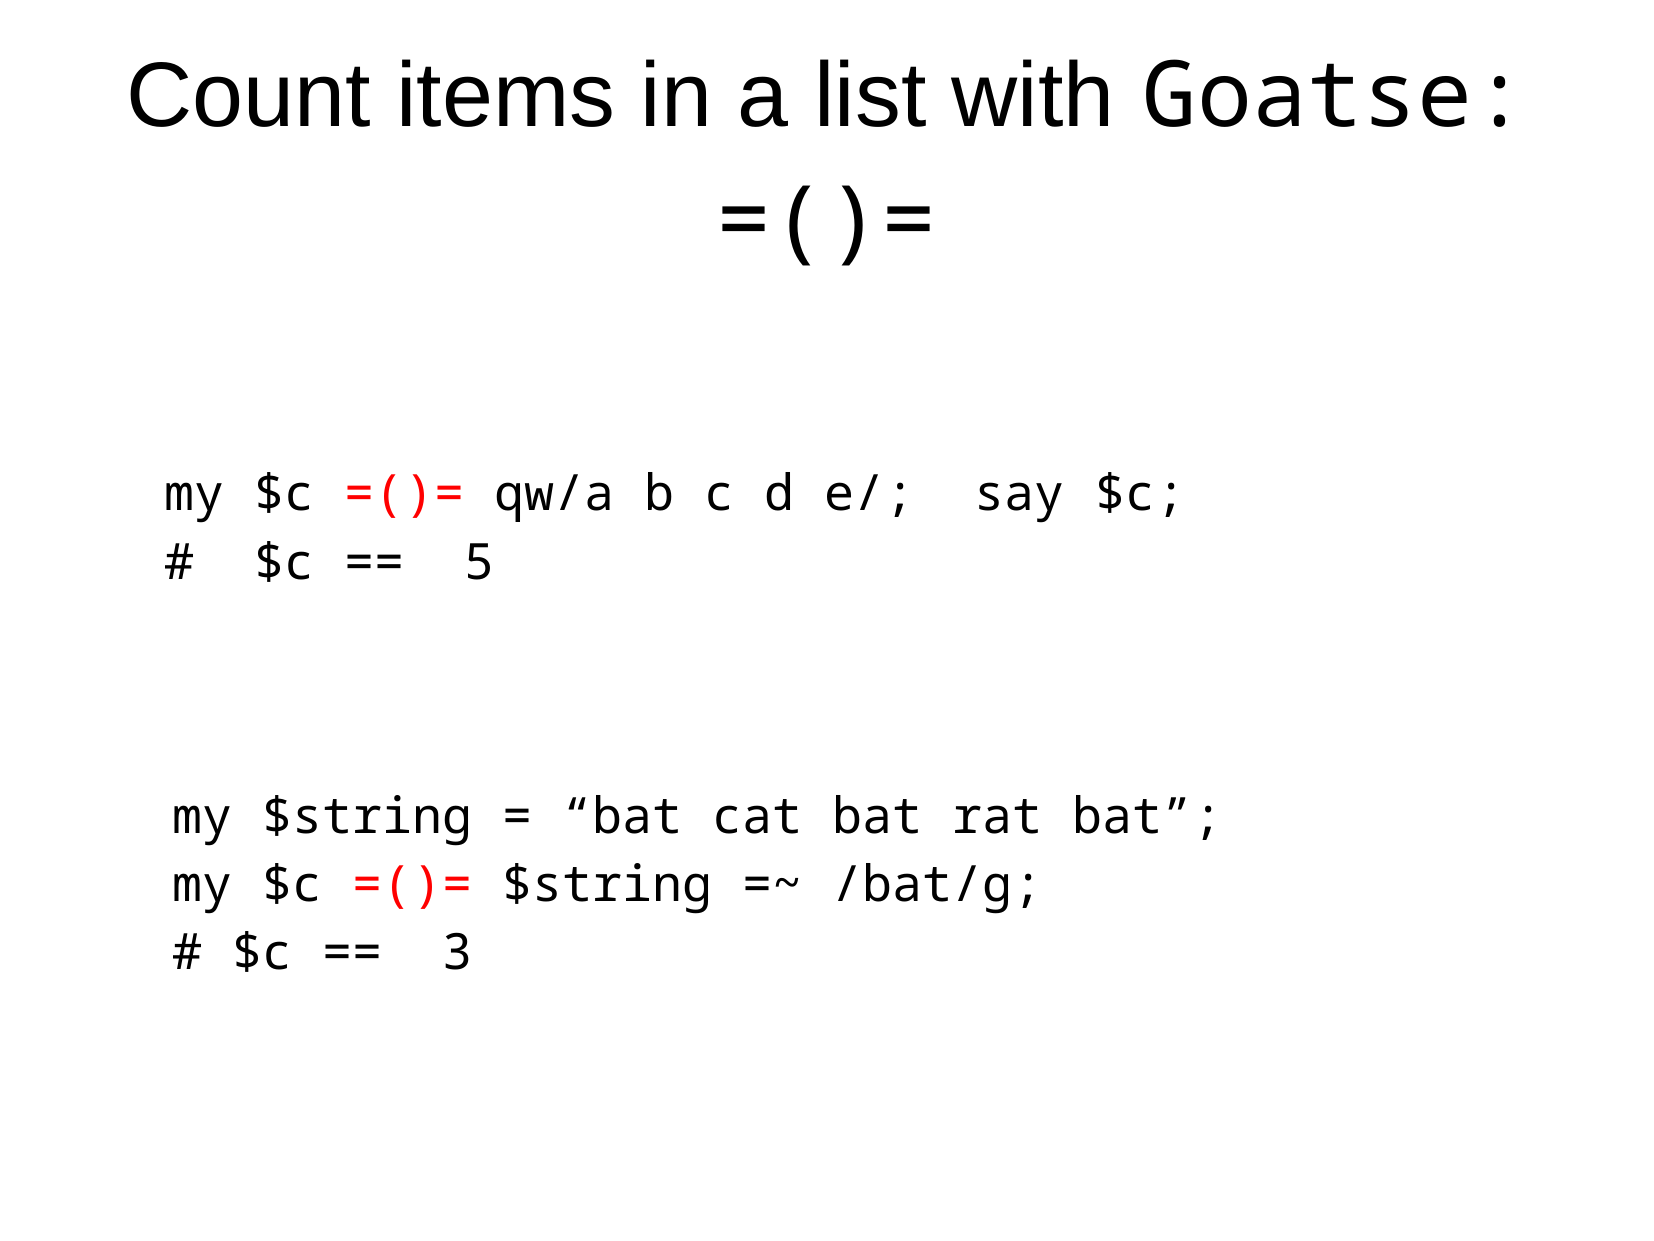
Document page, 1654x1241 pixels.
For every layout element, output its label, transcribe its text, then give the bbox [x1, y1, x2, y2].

text_box my $c =()= qw/a b c d e/; say $c; # $c == 5 [150, 450, 1201, 565]
text_box my $string = “bat cat bat rat bat”; my $c =()= $string =~ /bat/g; # $c == 3 [157, 772, 1238, 938]
title Count items in a list with Goatse: =()= [82, 49, 1571, 257]
